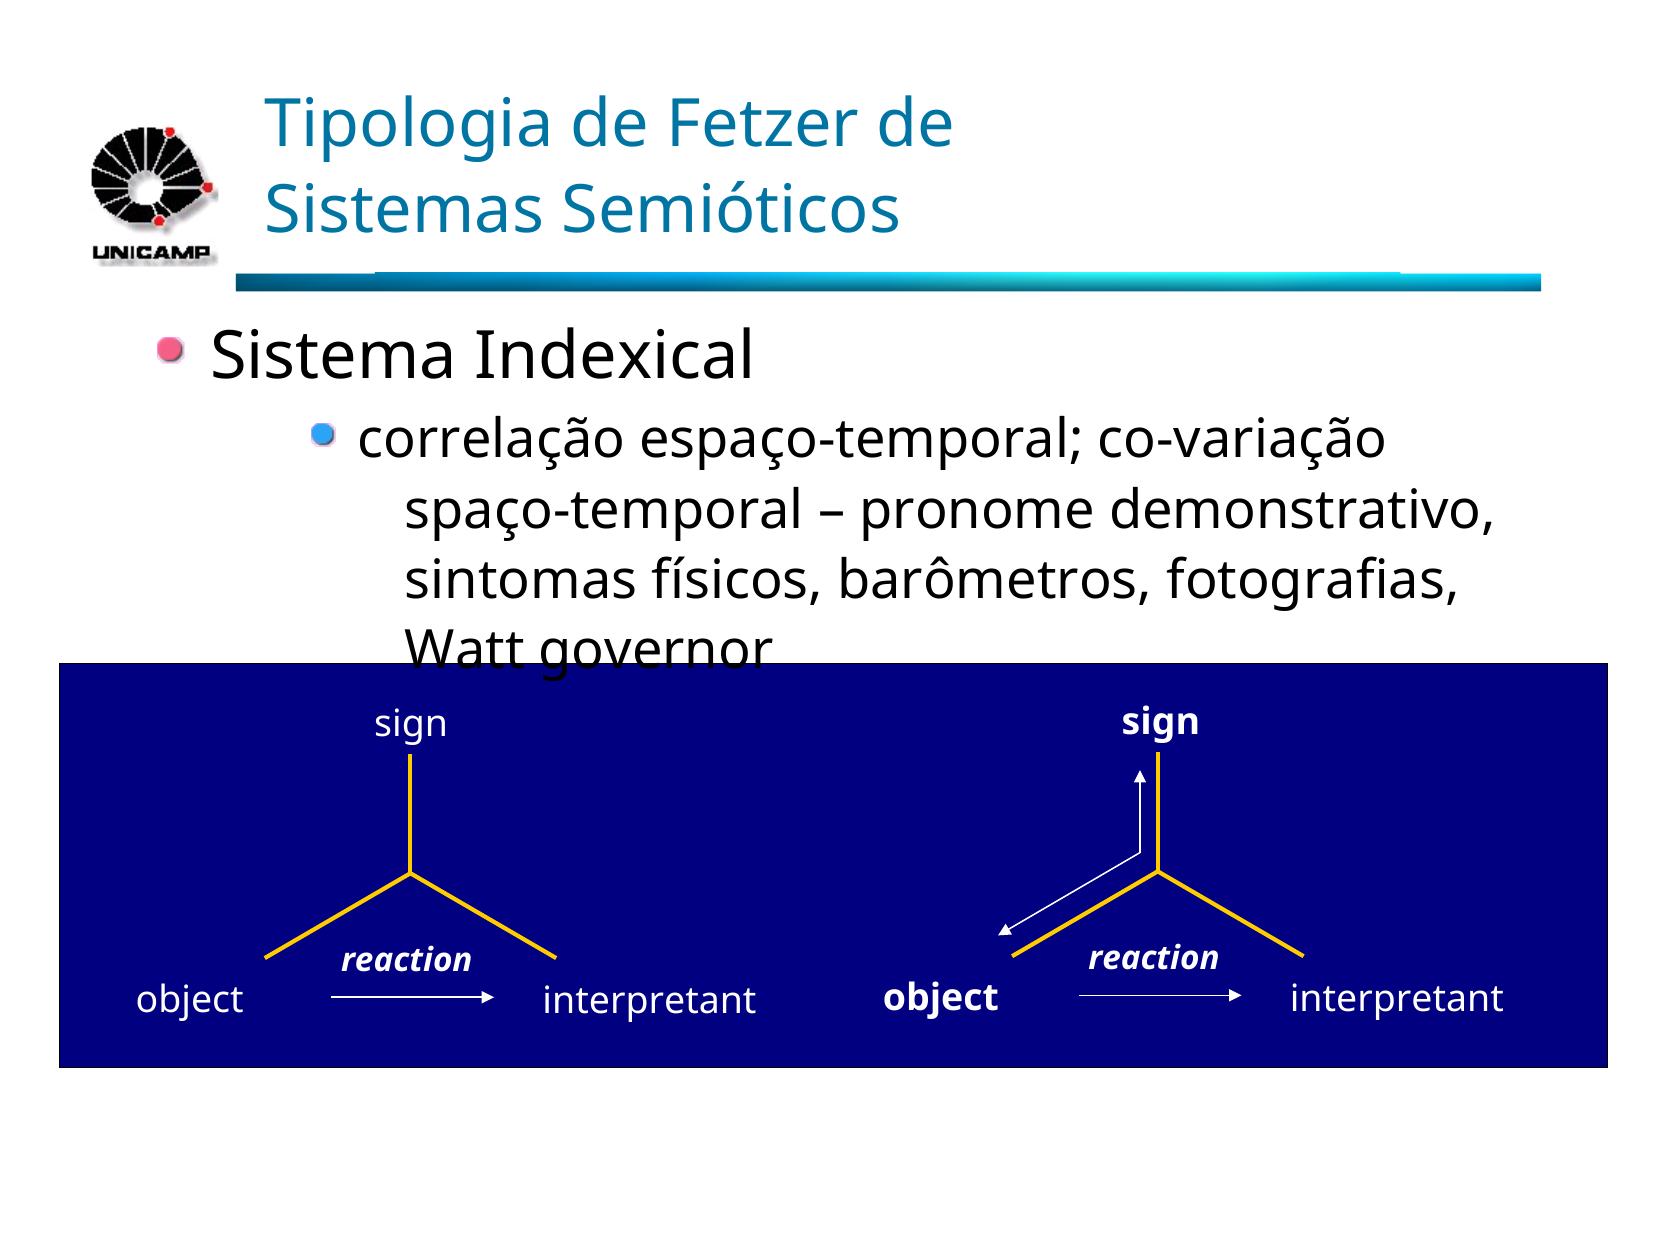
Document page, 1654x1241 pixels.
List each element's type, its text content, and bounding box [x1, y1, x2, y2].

text_box sign [1106, 687, 1225, 754]
text_box reaction [1073, 926, 1257, 988]
text_box object [120, 965, 266, 1032]
picture [125, 272, 1654, 295]
list Sistema Indexical correlação espaço-temporal; co-variação spaço-temporal – pronome demonstrativo, sintomas físicos, barômetros, fotografias, Watt governor [121, 309, 1534, 1182]
text_box interpretant [527, 966, 782, 1033]
text_box object [868, 963, 1029, 1030]
text_box [1534, 663, 1608, 1068]
text_box reaction [326, 928, 510, 990]
text_box [59, 663, 121, 1068]
text_box sign [359, 689, 467, 756]
text_box interpretant [1275, 964, 1530, 1031]
title Tipologia de Fetzer de Sistemas Semióticos [264, 42, 1534, 250]
